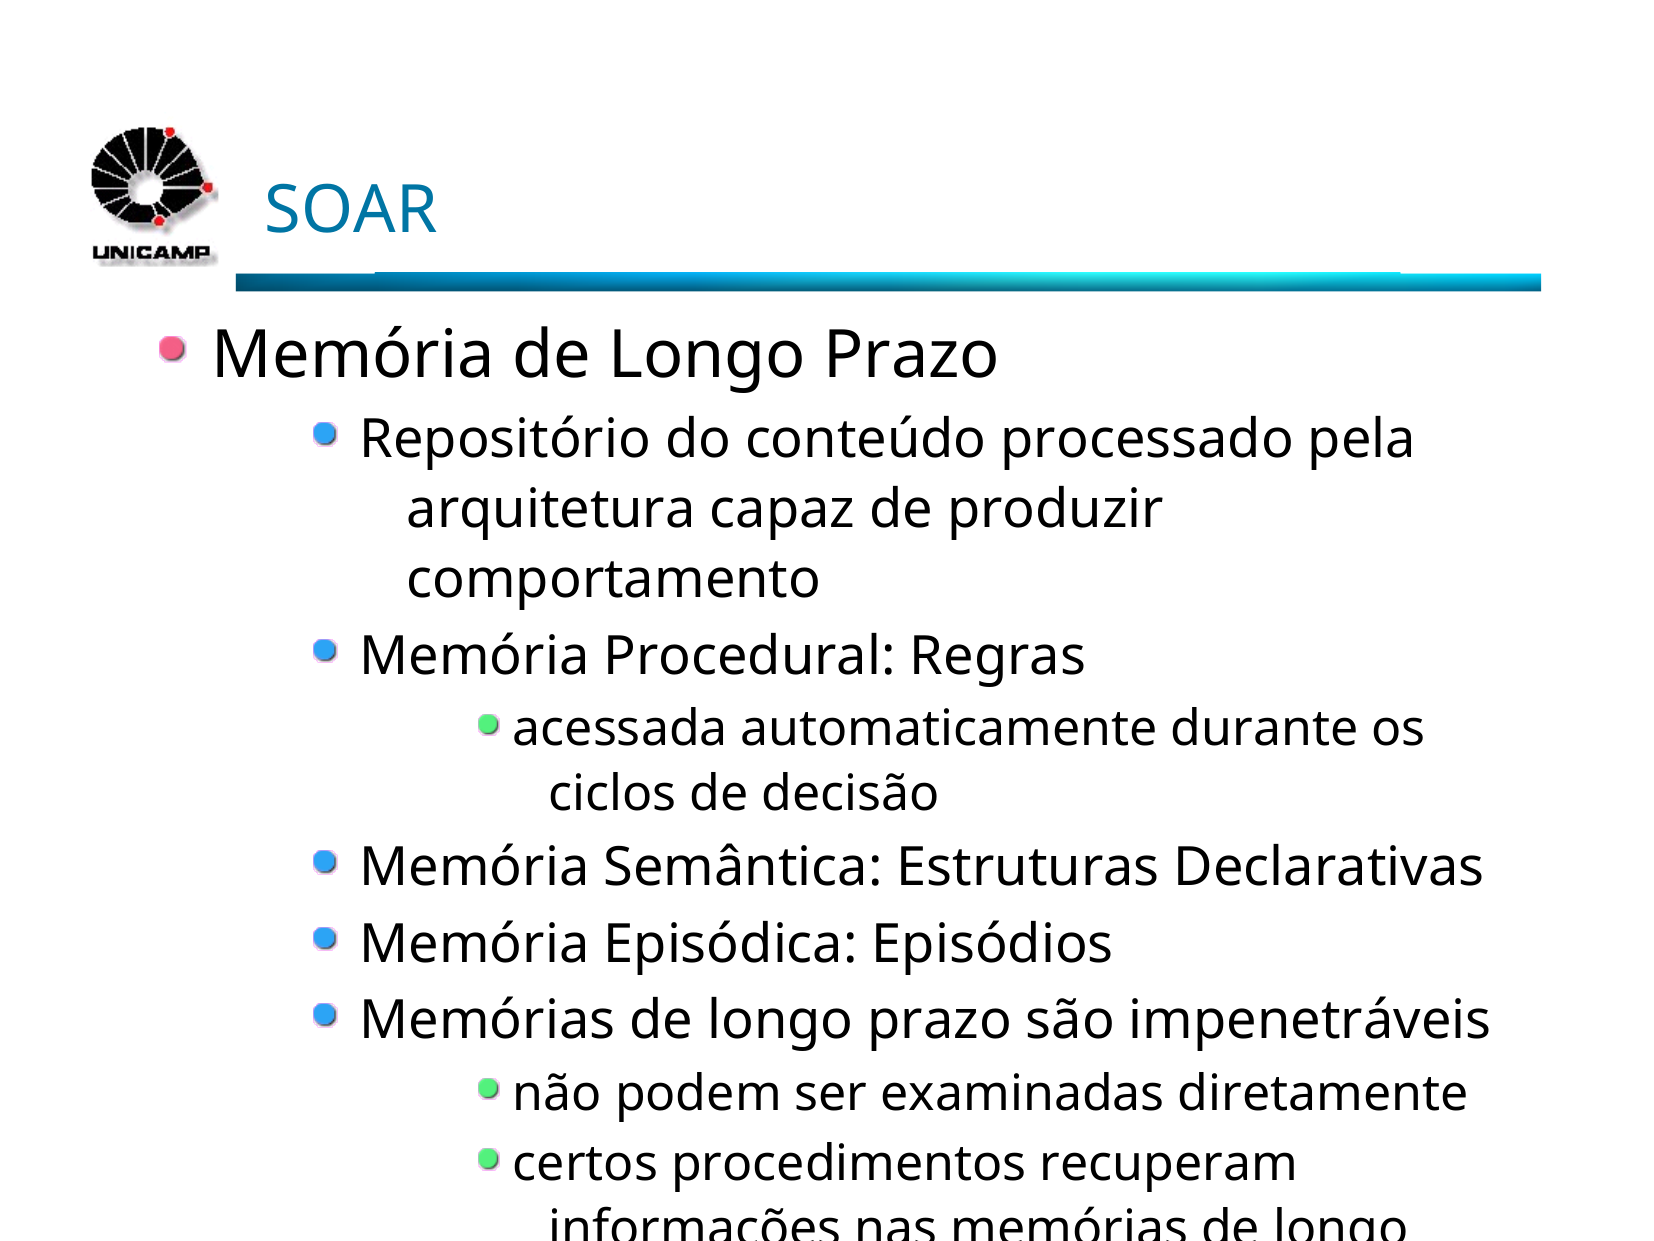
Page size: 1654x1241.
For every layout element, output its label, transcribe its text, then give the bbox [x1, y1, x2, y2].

picture [125, 272, 1654, 295]
list Memória de Longo Prazo Repositório do conteúdo processado pela arquitetura capaz de produzir comportamento Memória Procedural: Regras acessada automaticamente durante os ciclos de decisão Memória Semântica: Estruturas Declarativas Memória Episódica: Episódios Memórias de longo prazo são impenetráveis não podem ser examinadas diretamente certos procedimentos recuperam informações nas memórias de longo prazo e armazenam na memória de trabalho [123, 309, 1536, 1182]
title SOAR [264, 42, 1534, 250]
